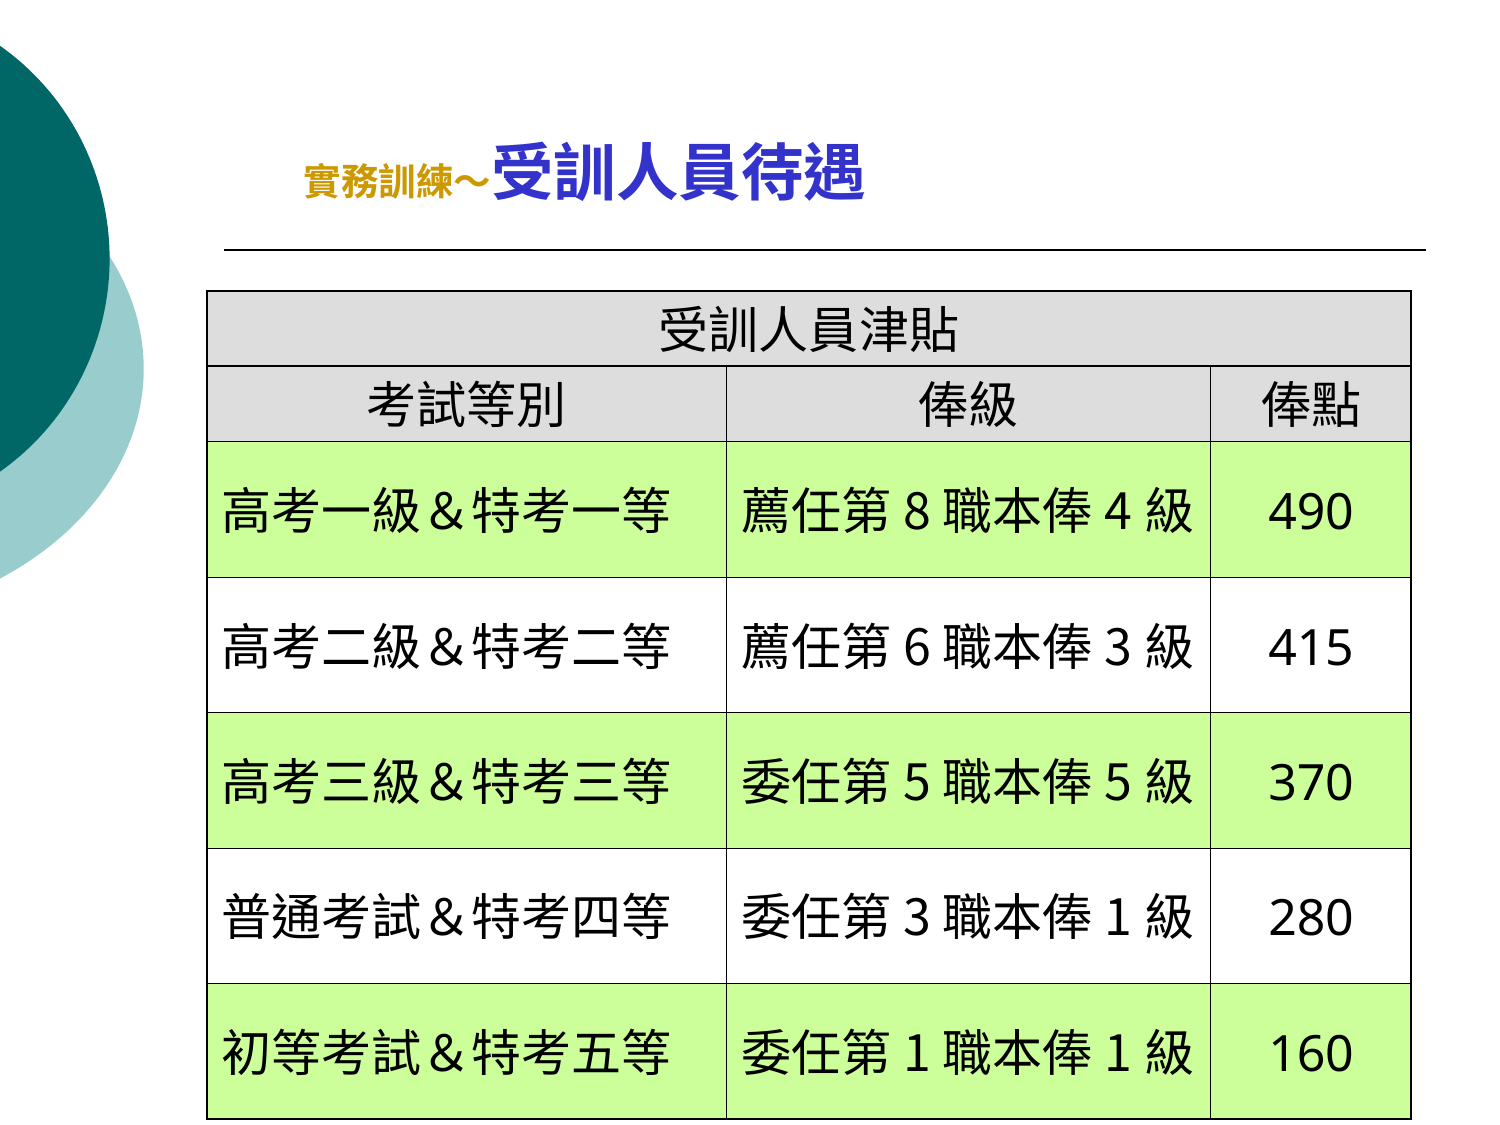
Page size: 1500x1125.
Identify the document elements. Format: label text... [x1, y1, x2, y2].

table_cell 薦任第8職本俸4級 [727, 442, 1210, 577]
table_cell 490 [1211, 442, 1410, 577]
table_cell 370 [1211, 713, 1410, 848]
table_cell 初等考試＆特考五等 [208, 984, 726, 1118]
table_header 受訓人員津貼 [208, 292, 1410, 365]
table_cell 高考二級＆特考二等 [208, 578, 726, 712]
table_cell 委任第3職本俸1級 [727, 849, 1210, 983]
table_cell 280 [1211, 849, 1410, 983]
table_cell 俸級 [727, 367, 1210, 441]
table_cell 415 [1211, 578, 1410, 712]
table_cell 薦任第6職本俸3級 [727, 578, 1210, 712]
table_cell 委任第1職本俸1級 [727, 984, 1210, 1118]
text_box 實務訓練～受訓人員待遇 [289, 125, 916, 216]
table_cell 俸點 [1211, 367, 1410, 441]
table_cell 考試等別 [208, 367, 726, 441]
table_cell 160 [1211, 984, 1410, 1118]
table_cell 高考三級＆特考三等 [208, 713, 726, 848]
table_cell 普通考試＆特考四等 [208, 849, 726, 983]
table_cell 委任第5職本俸5級 [727, 713, 1210, 848]
table_cell 高考一級＆特考一等 [208, 442, 726, 577]
